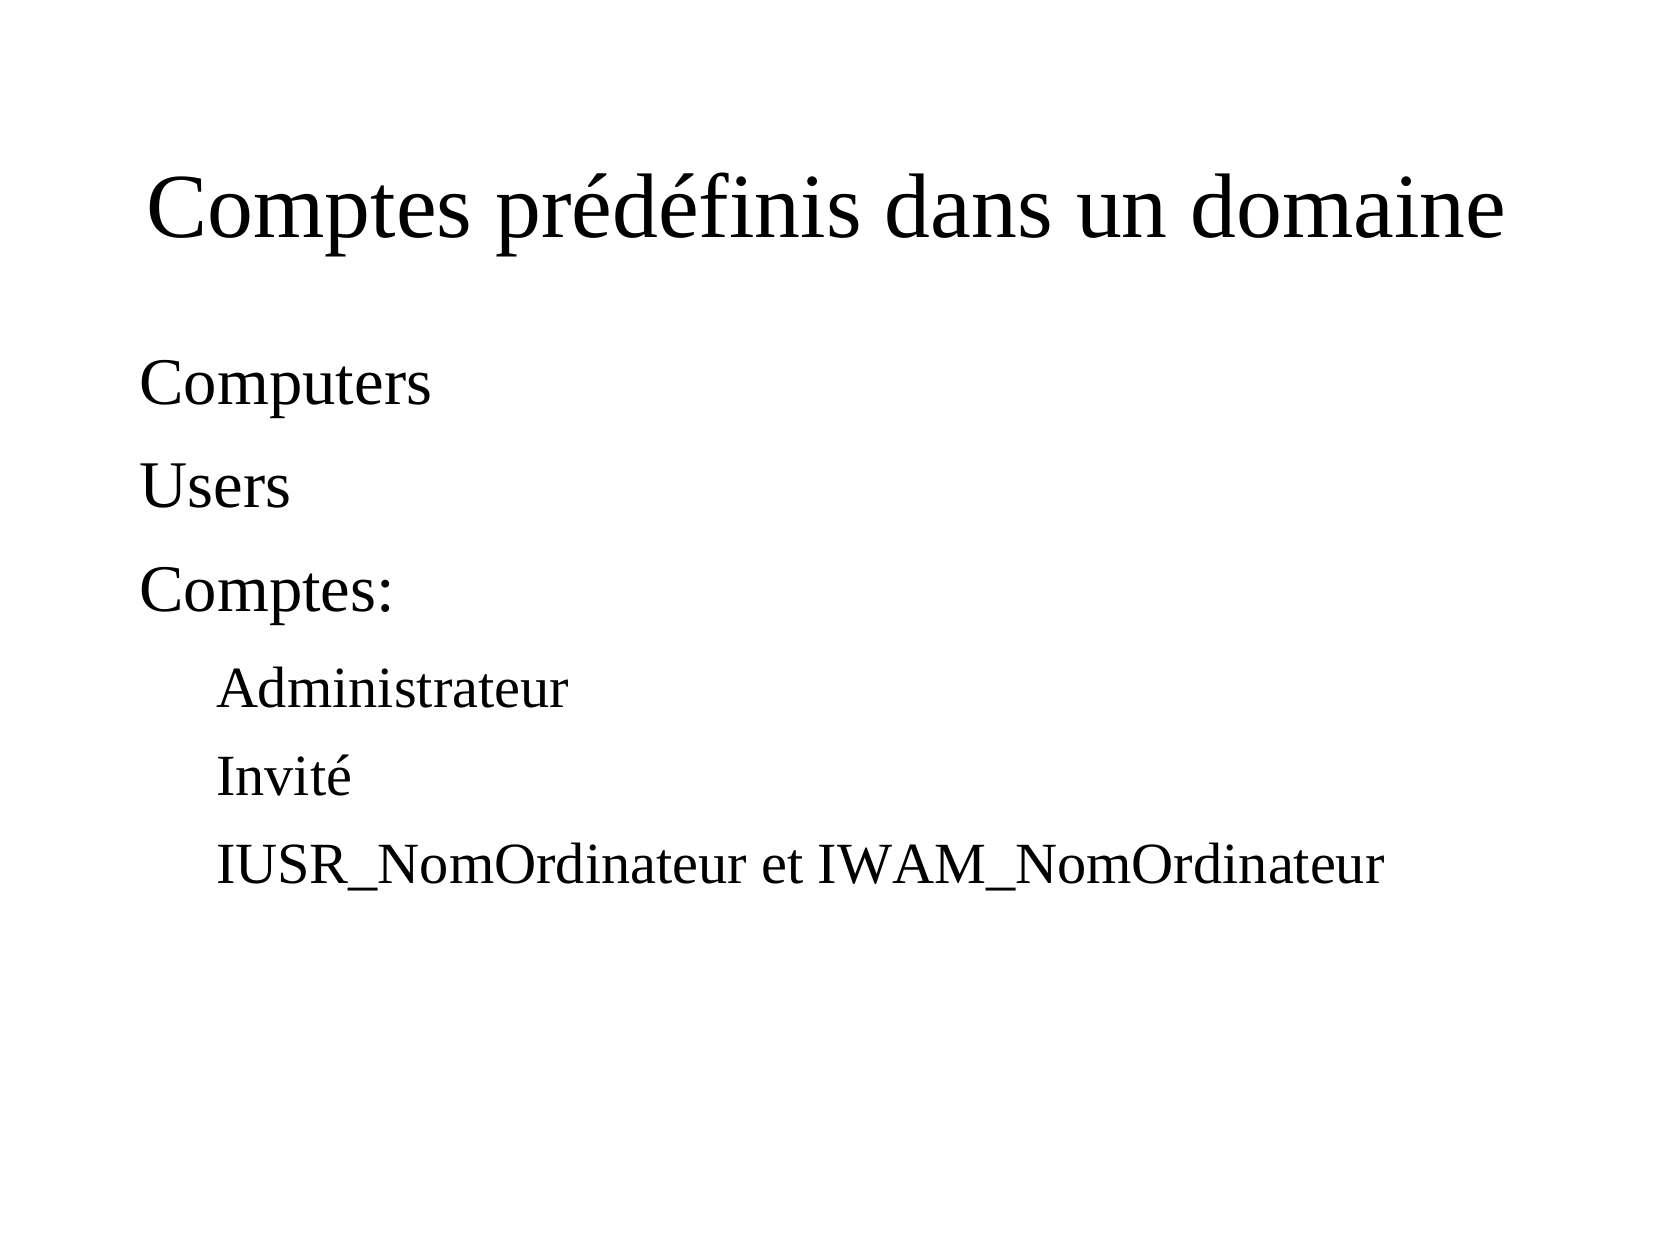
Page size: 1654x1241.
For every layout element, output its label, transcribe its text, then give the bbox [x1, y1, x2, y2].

title Comptes prédéfinis dans un domaine [121, 102, 1534, 311]
list Computers Users Comptes: Administrateur Invité IUSR_NomOrdinateur et IWAM_NomOrdinateur [121, 344, 1534, 1127]
